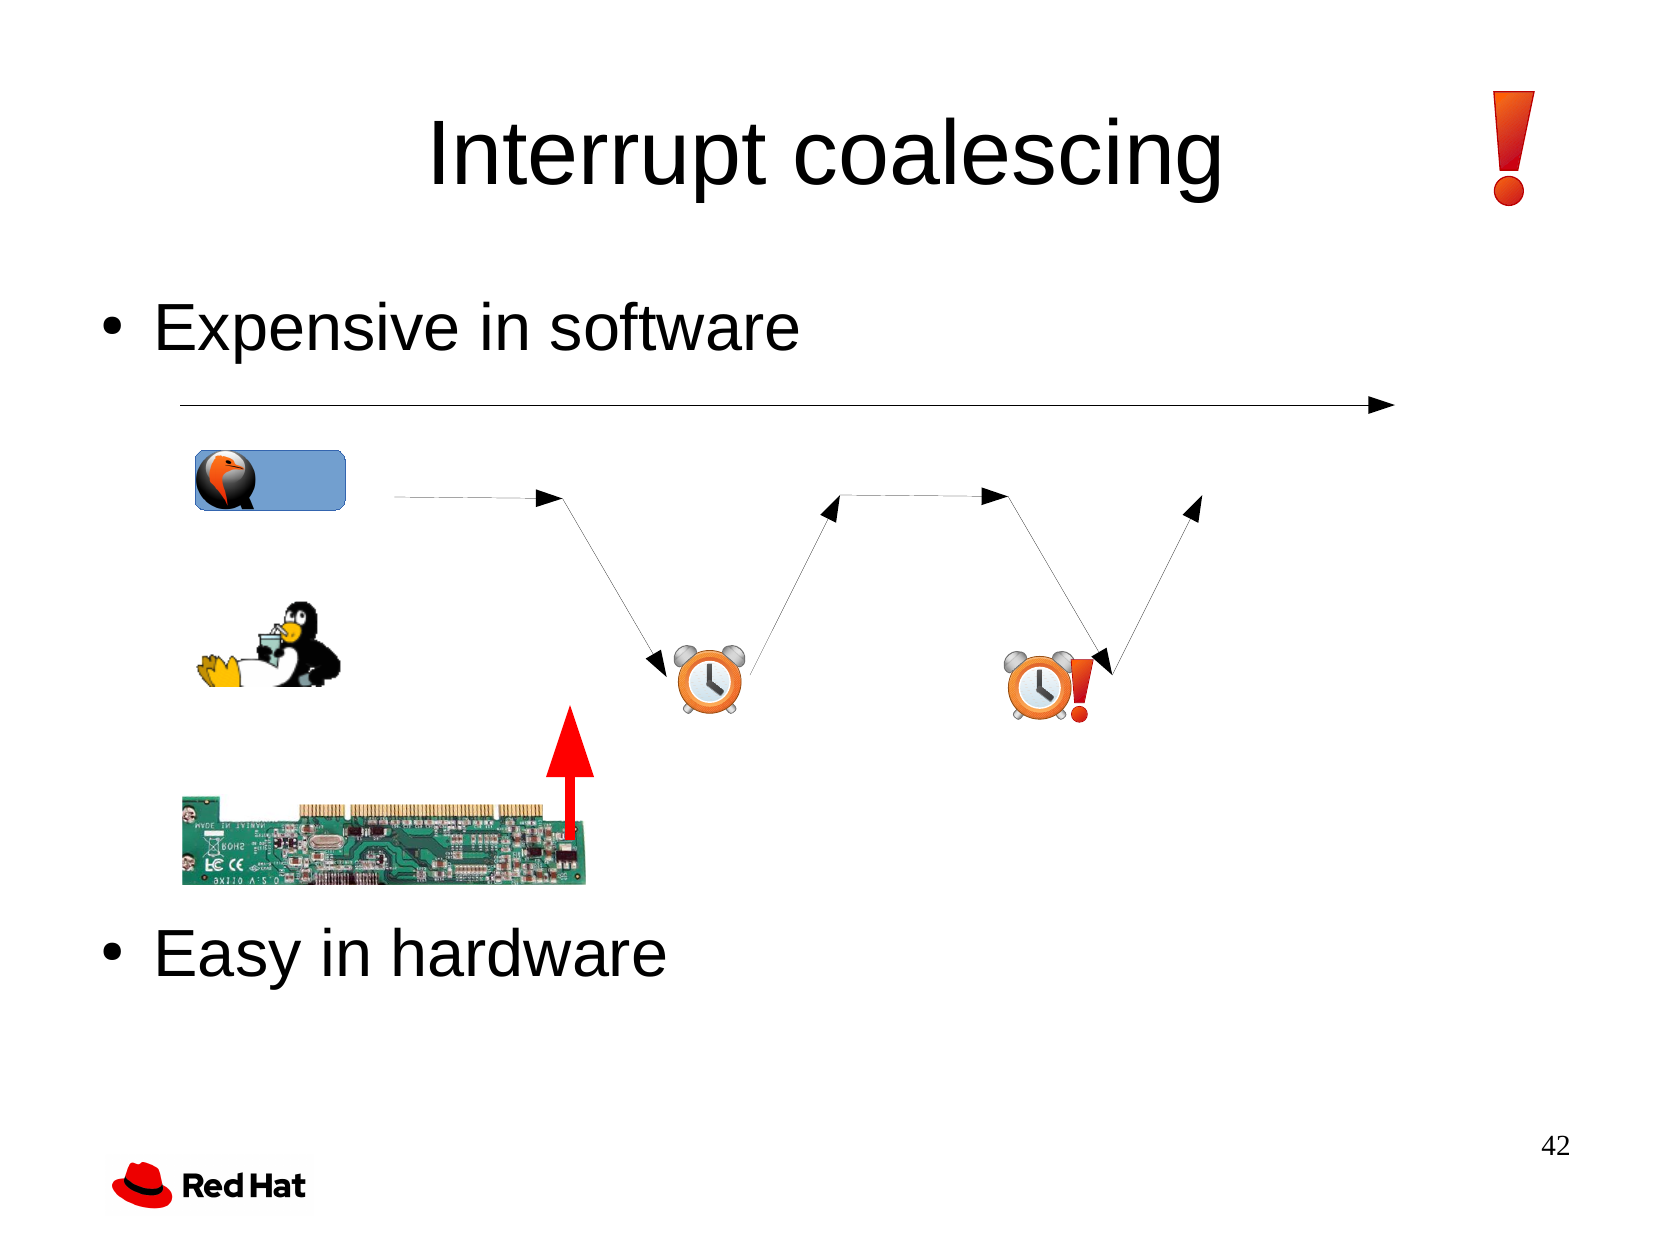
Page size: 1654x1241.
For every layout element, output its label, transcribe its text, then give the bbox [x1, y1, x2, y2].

title Interrupt coalescing [82, 49, 1571, 257]
picture [180, 794, 586, 886]
picture [195, 449, 256, 511]
picture [999, 645, 1128, 738]
picture [105, 1154, 314, 1216]
list Expensive in software Easy in hardware [82, 290, 1571, 1010]
picture [1428, 65, 1596, 233]
picture [1096, 645, 1126, 673]
picture [195, 599, 342, 687]
text_box [256, 450, 346, 511]
picture [669, 639, 751, 721]
